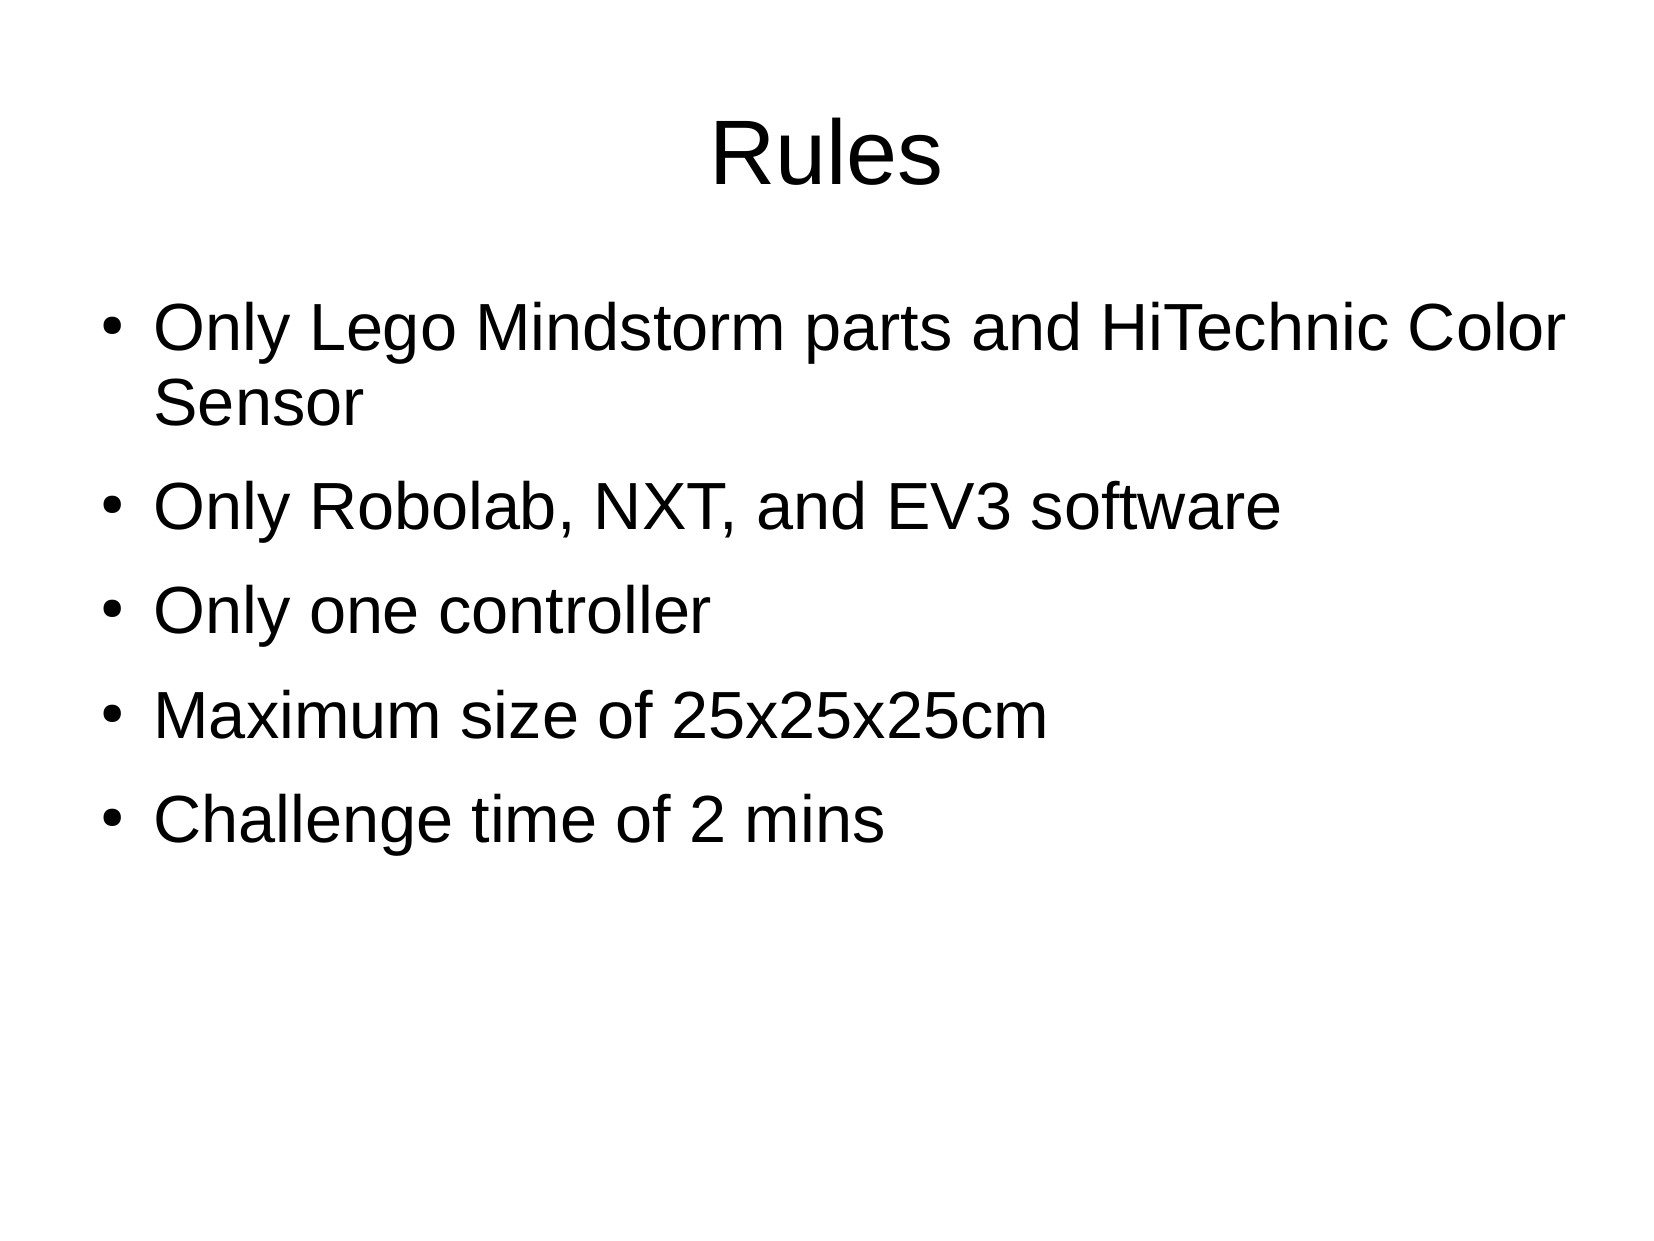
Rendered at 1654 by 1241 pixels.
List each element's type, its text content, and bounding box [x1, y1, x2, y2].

list Only Lego Mindstorm parts and HiTechnic Color Sensor Only Robolab, NXT, and EV3 software Only one controller Maximum size of 25x25x25cm Challenge time of 2 mins [82, 290, 1571, 1010]
title Rules [82, 49, 1571, 257]
